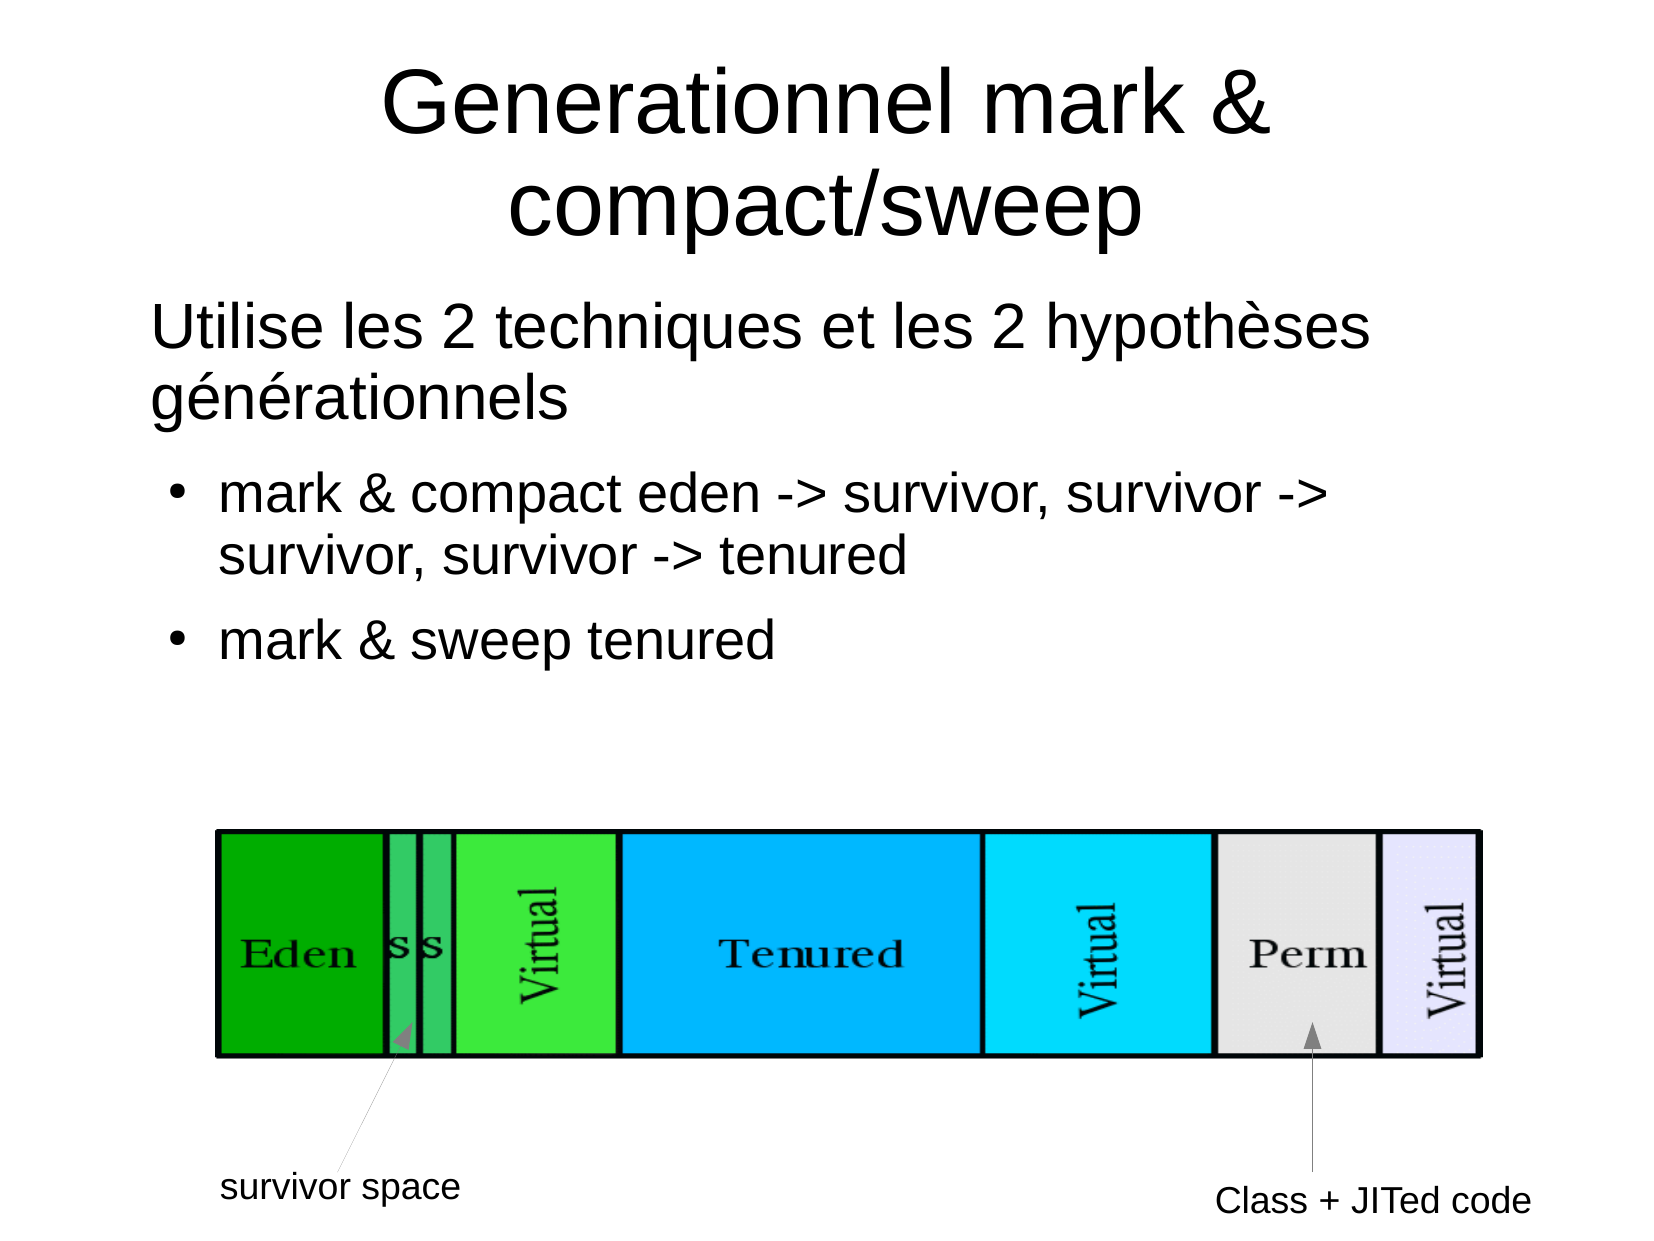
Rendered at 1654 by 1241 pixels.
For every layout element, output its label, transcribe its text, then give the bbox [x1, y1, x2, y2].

picture [215, 829, 1483, 1060]
title Generationnel mark & compact/sweep [82, 49, 1571, 257]
text_box Class + JITed code [1200, 1172, 1552, 1230]
list Utilise les 2 techniques et les 2 hypothèses générationnels mark & compact eden -> survivor, survivor -> survivor, survivor -> tenured mark & sweep tenured [82, 290, 1426, 676]
text_box survivor space [205, 1158, 477, 1216]
